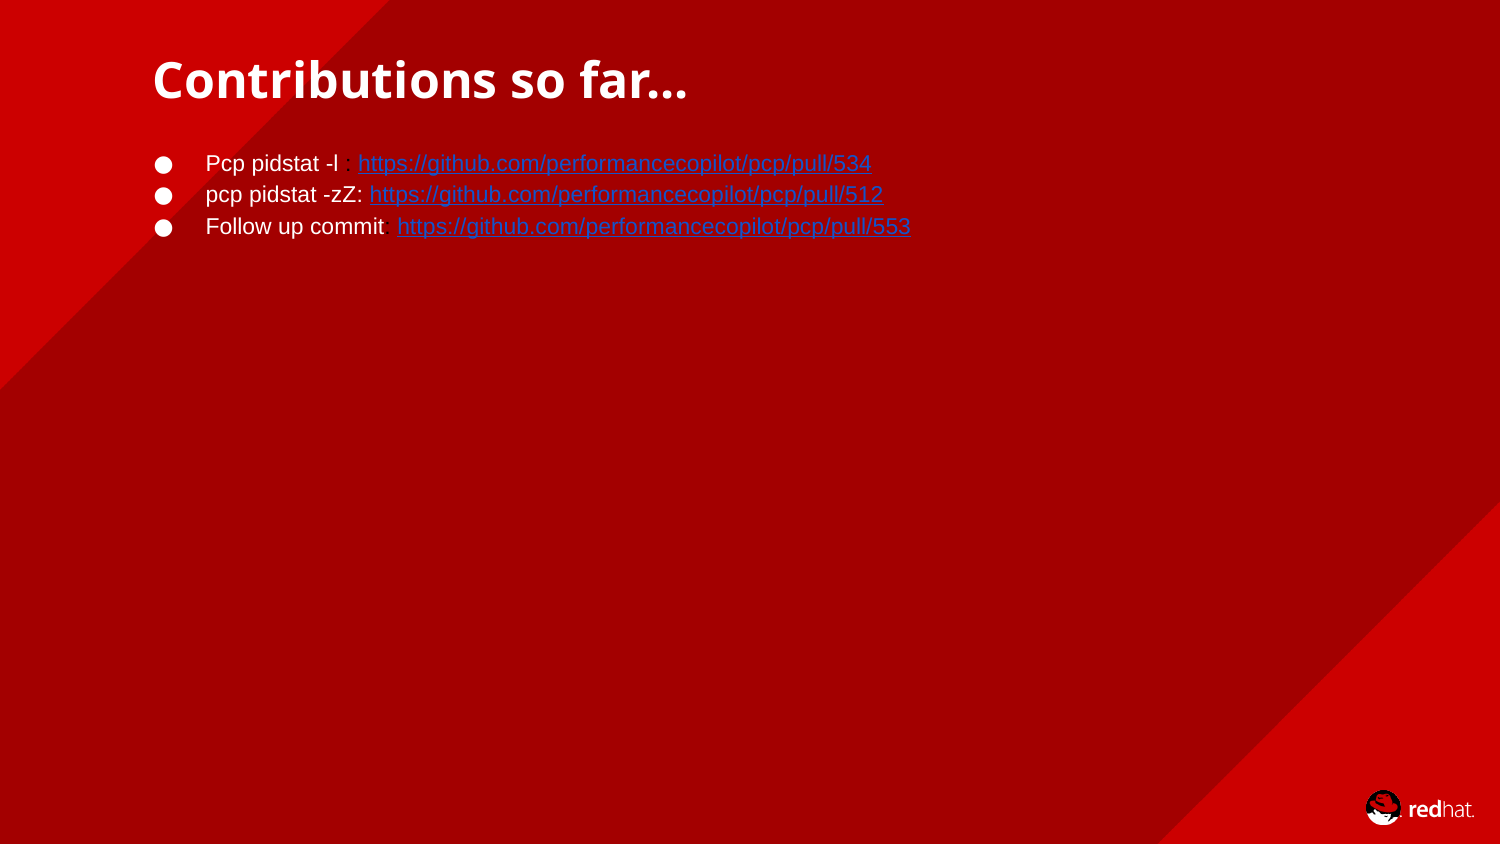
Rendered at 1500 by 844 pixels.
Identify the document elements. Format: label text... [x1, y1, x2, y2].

text_box Pcp pidstat -l : https://github.com/performancecopilot/pcp/pull/534 pcp pidstat -zZ: https://github.com/performancecopilot/pcp/pull/512 Follow up commit: https://github.com/performancecopilot/pcp/pull/553 [115, 129, 1392, 715]
picture [0, 0, 1500, 844]
title Contributions so far... [137, 24, 1413, 132]
